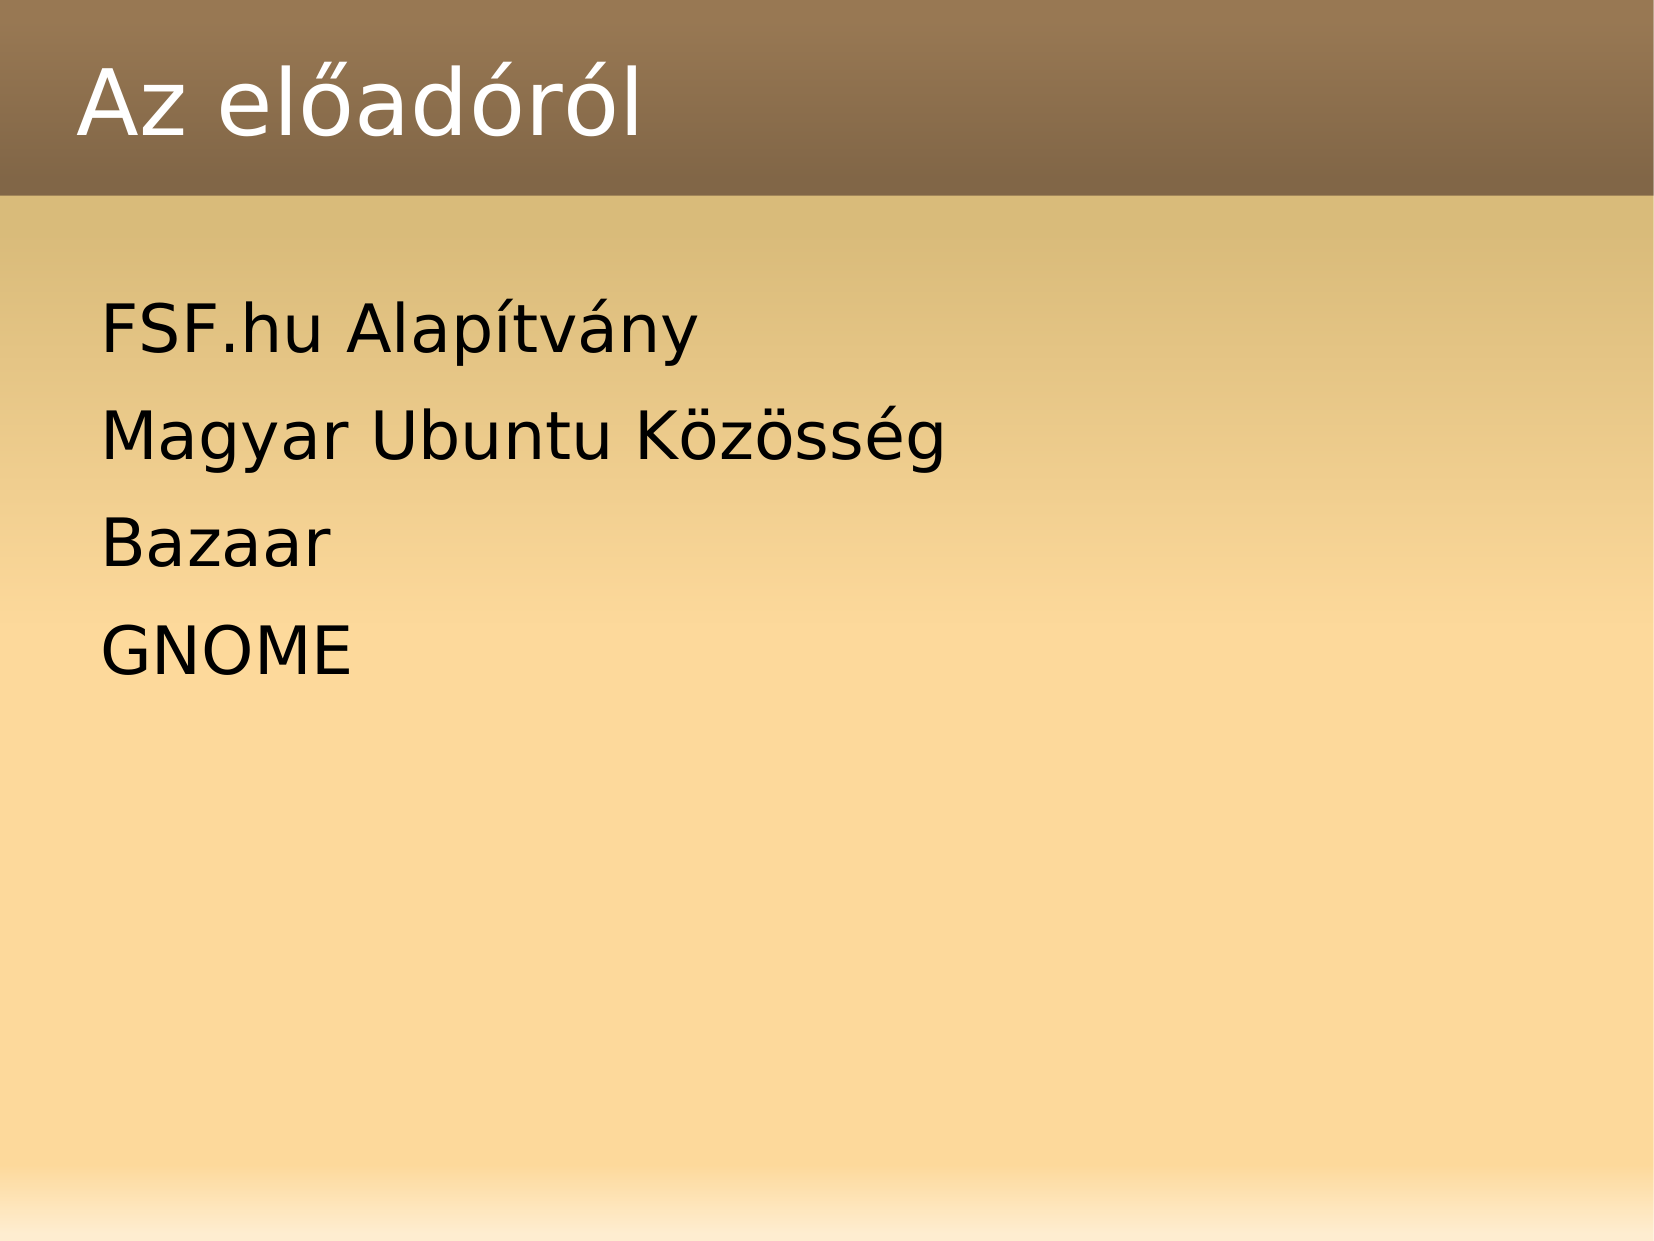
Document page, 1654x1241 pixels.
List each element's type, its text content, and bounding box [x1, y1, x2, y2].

title Az előadóról [76, 0, 1565, 208]
picture [0, 0, 1654, 1241]
list FSF.hu Alapítvány Magyar Ubuntu Közösség Bazaar GNOME [82, 290, 1571, 1094]
